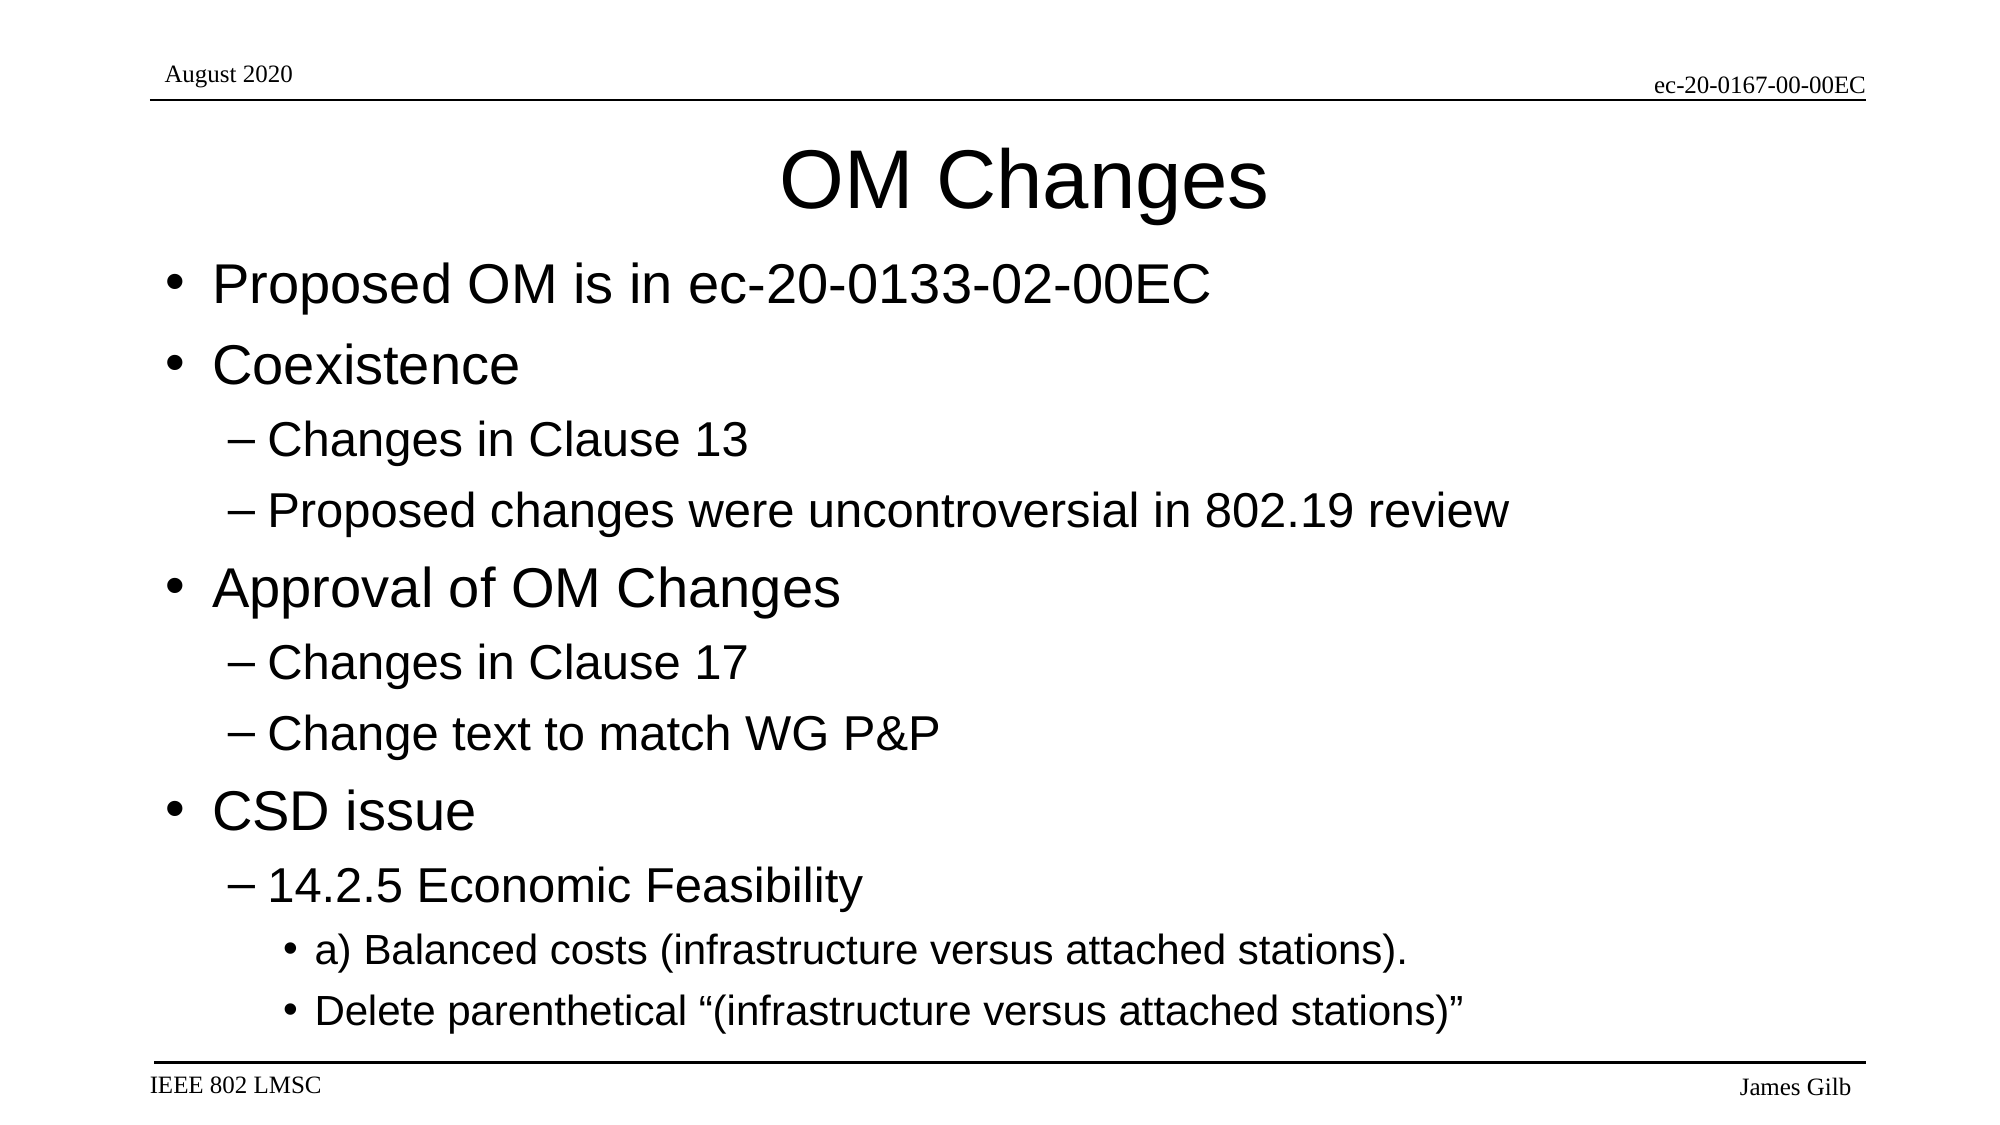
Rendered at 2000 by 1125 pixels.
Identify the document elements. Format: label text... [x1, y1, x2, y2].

title OM Changes [149, 112, 1900, 238]
list Proposed OM is in ec-20-0133-02-00EC Coexistence Changes in Clause 13 Proposed changes were uncontroversial in 802.19 review Approval of OM Changes Changes in Clause 17 Change text to match WG P&P CSD issue 14.2.5 Economic Feasibility a) Balanced costs (infrastructure versus attached stations). Delete parenthetical “(infrastructure versus attached stations)” [149, 239, 1900, 1051]
